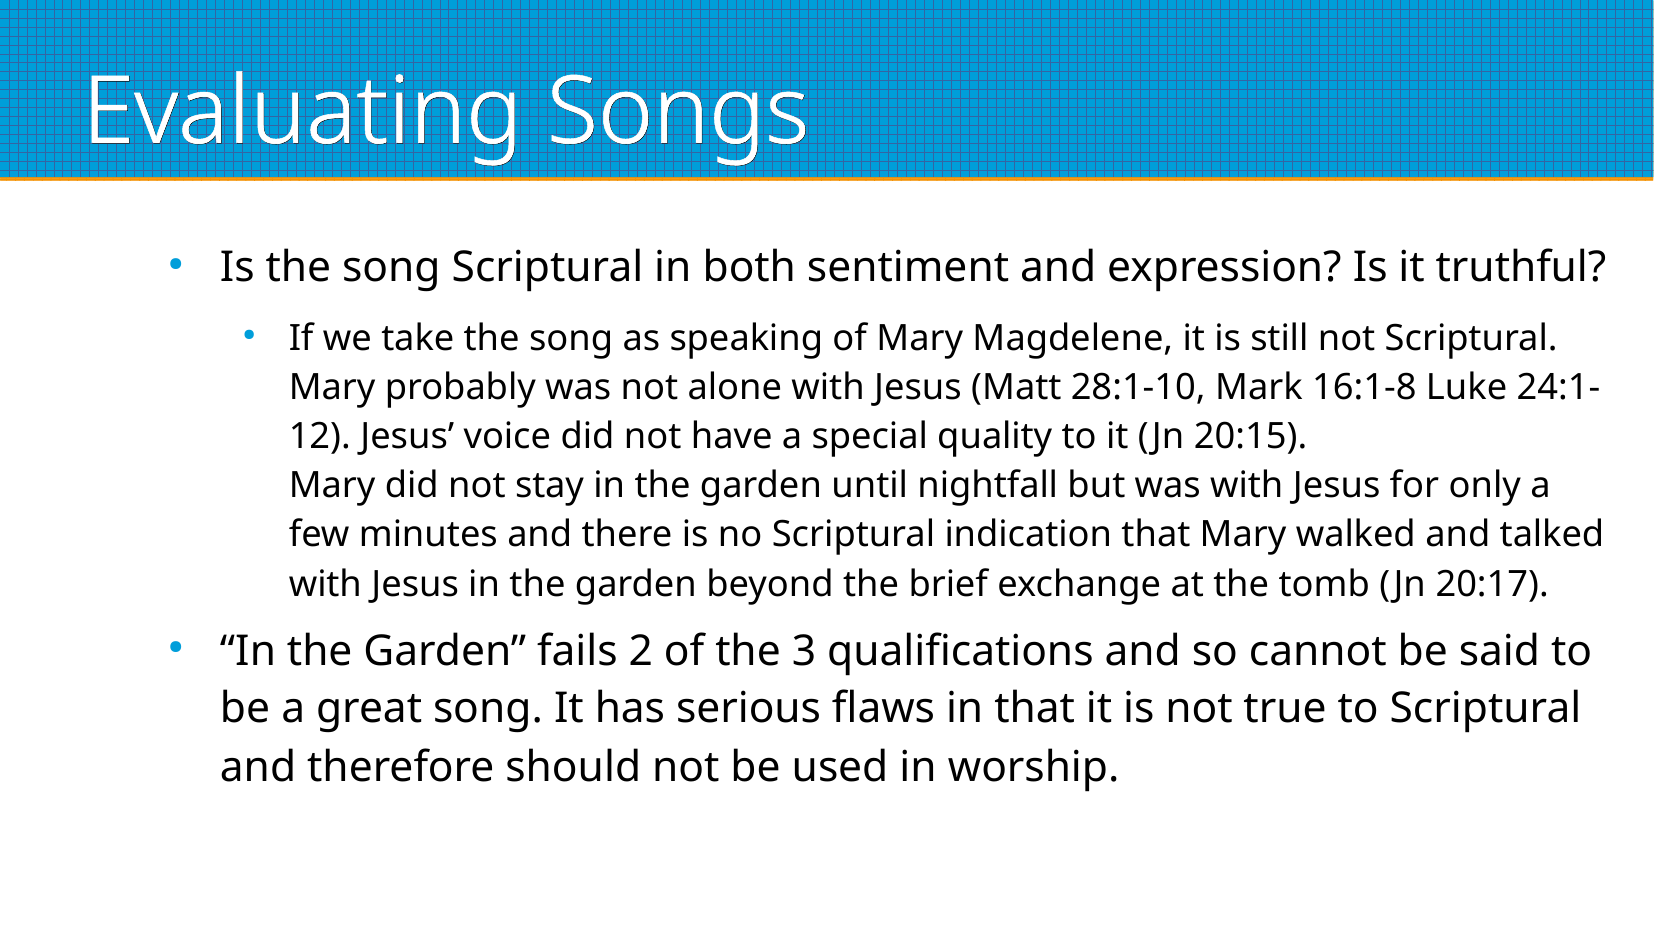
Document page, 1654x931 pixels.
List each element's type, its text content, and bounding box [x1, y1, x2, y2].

title Evaluating Songs [82, 14, 1571, 171]
list Is the song Scriptural in both sentiment and expression? Is it truthful? If we take the song as speaking of Mary Magdelene, it is still not Scriptural. Mary probably was not alone with Jesus (Matt 28:1-10, Mark 16:1-8 Luke 24:1-12). Jesus’ voice did not have a special quality to it (Jn 20:15). Mary did not stay in the garden until nightfall but was with Jesus for only a few minutes and there is no Scriptural indication that Mary walked and talked with Jesus in the garden beyond the brief exchange at the tomb (Jn 20:17). “In the Garden” fails 2 of the 3 qualifications and so cannot be said to be a great song. It has serious flaws in that it is not true to Scriptural and therefore should not be used in worship. [82, 236, 1613, 901]
